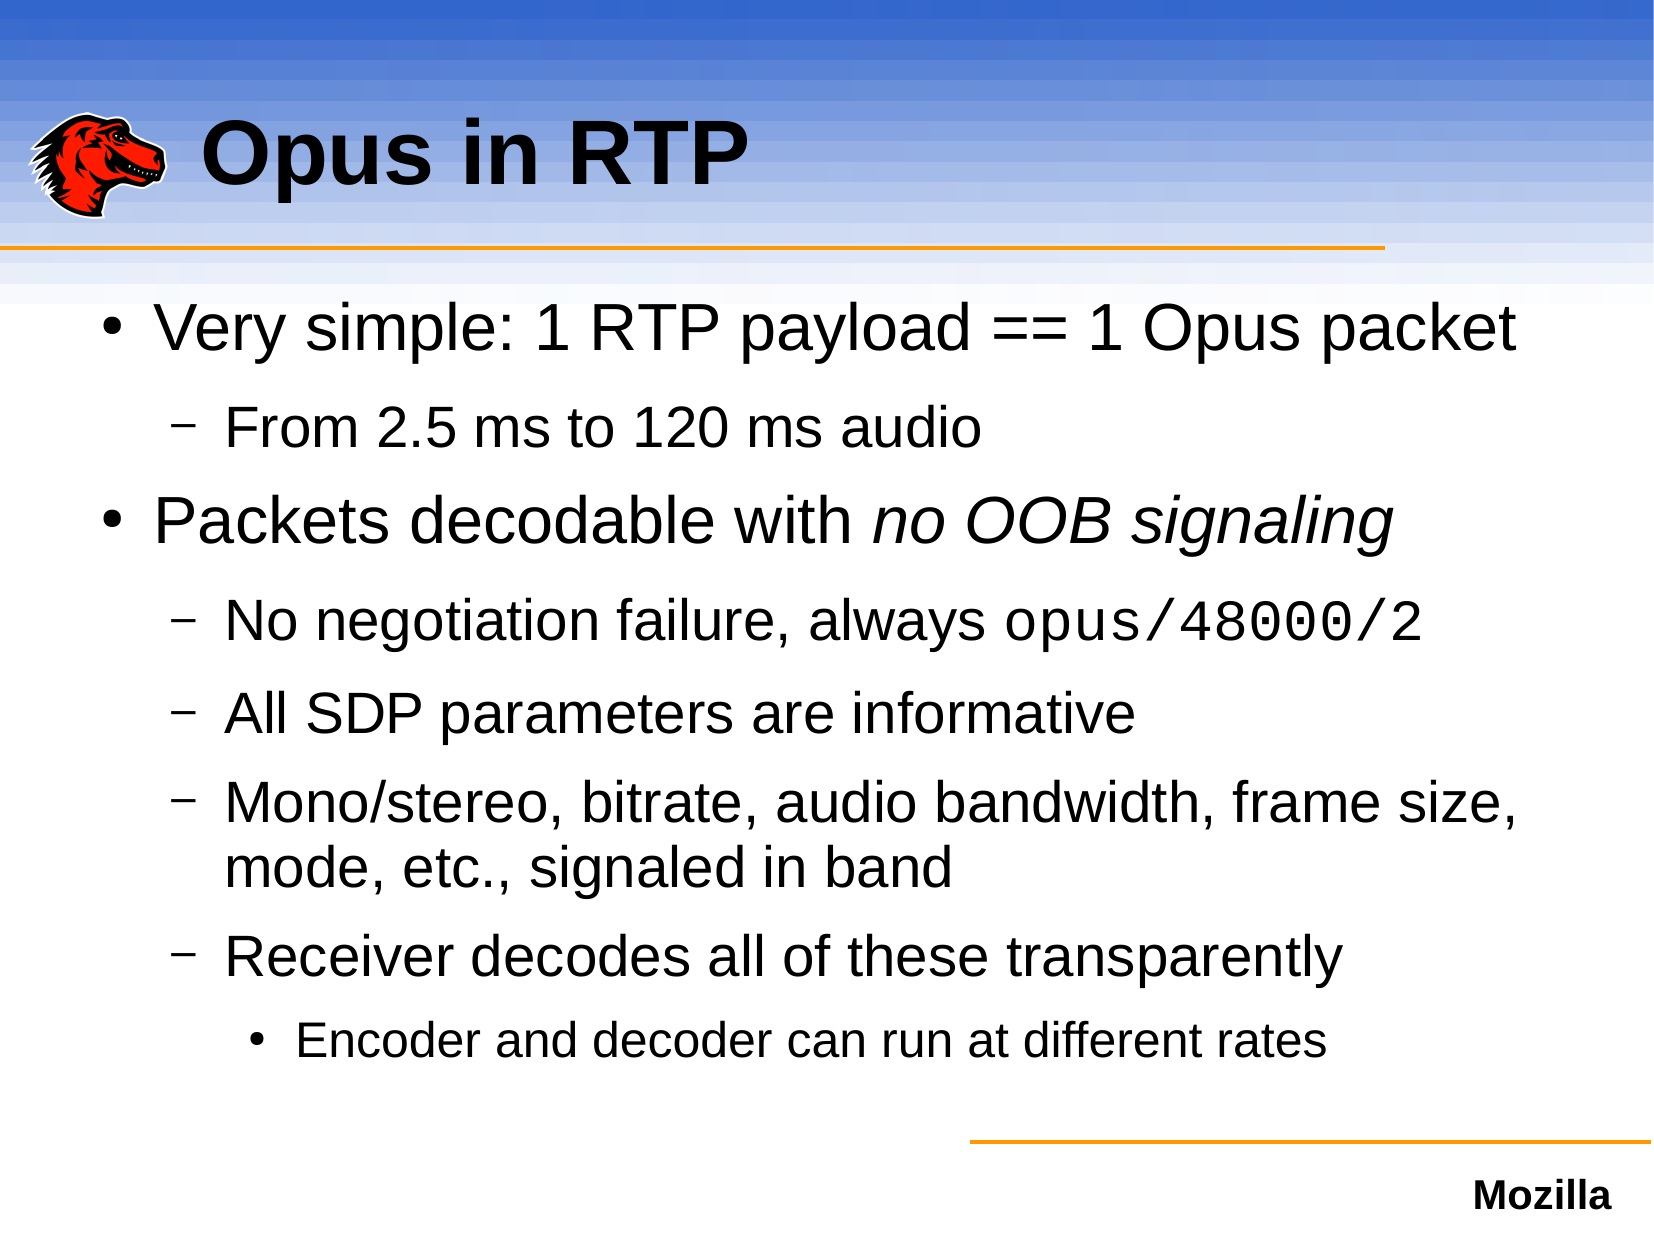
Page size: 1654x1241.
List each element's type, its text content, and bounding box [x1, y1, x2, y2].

title Opus in RTP [200, 49, 1571, 257]
picture [0, 0, 1654, 1241]
list Very simple: 1 RTP payload == 1 Opus packet From 2.5 ms to 120 ms audio Packets decodable with no OOB signaling No negotiation failure, always opus/48000/2 All SDP parameters are informative Mono/stereo, bitrate, audio bandwidth, frame size, mode, etc., signaled in band Receiver decodes all of these transparently Encoder and decoder can run at different rates [82, 290, 1538, 1146]
